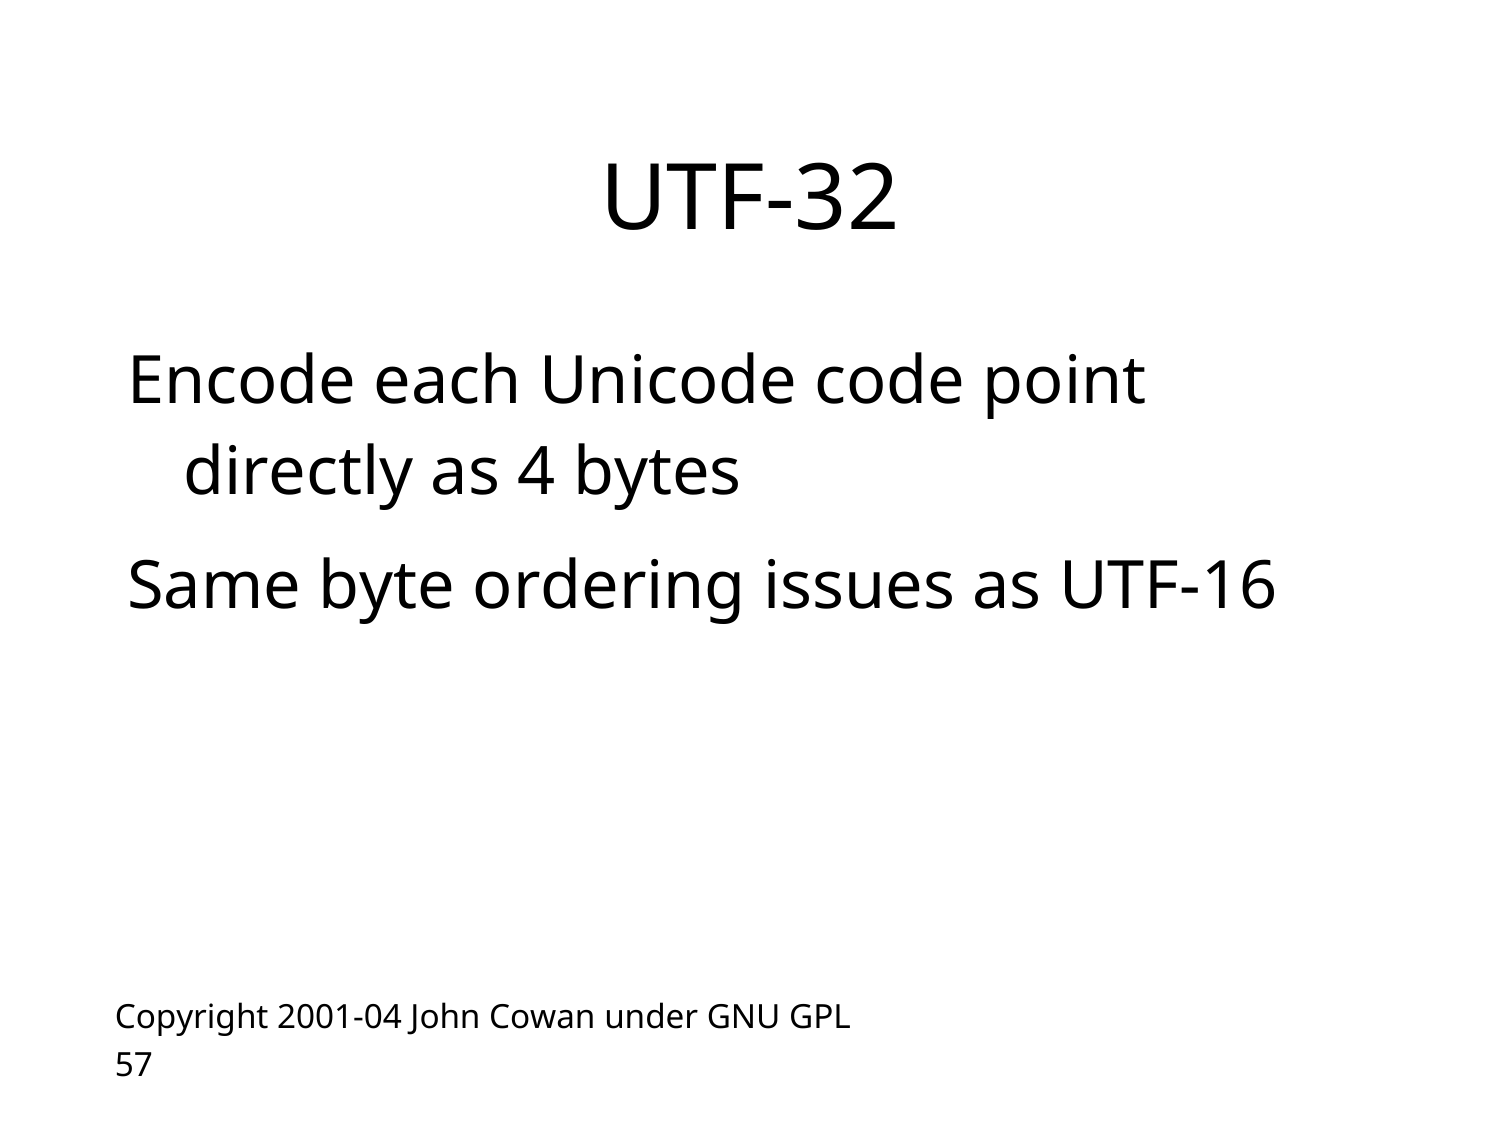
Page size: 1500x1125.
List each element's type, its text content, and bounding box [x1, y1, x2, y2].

list Encode each Unicode code point directly as 4 bytes Same byte ordering issues as UTF-16 [112, 324, 1388, 1000]
title UTF-32 [112, 99, 1388, 288]
